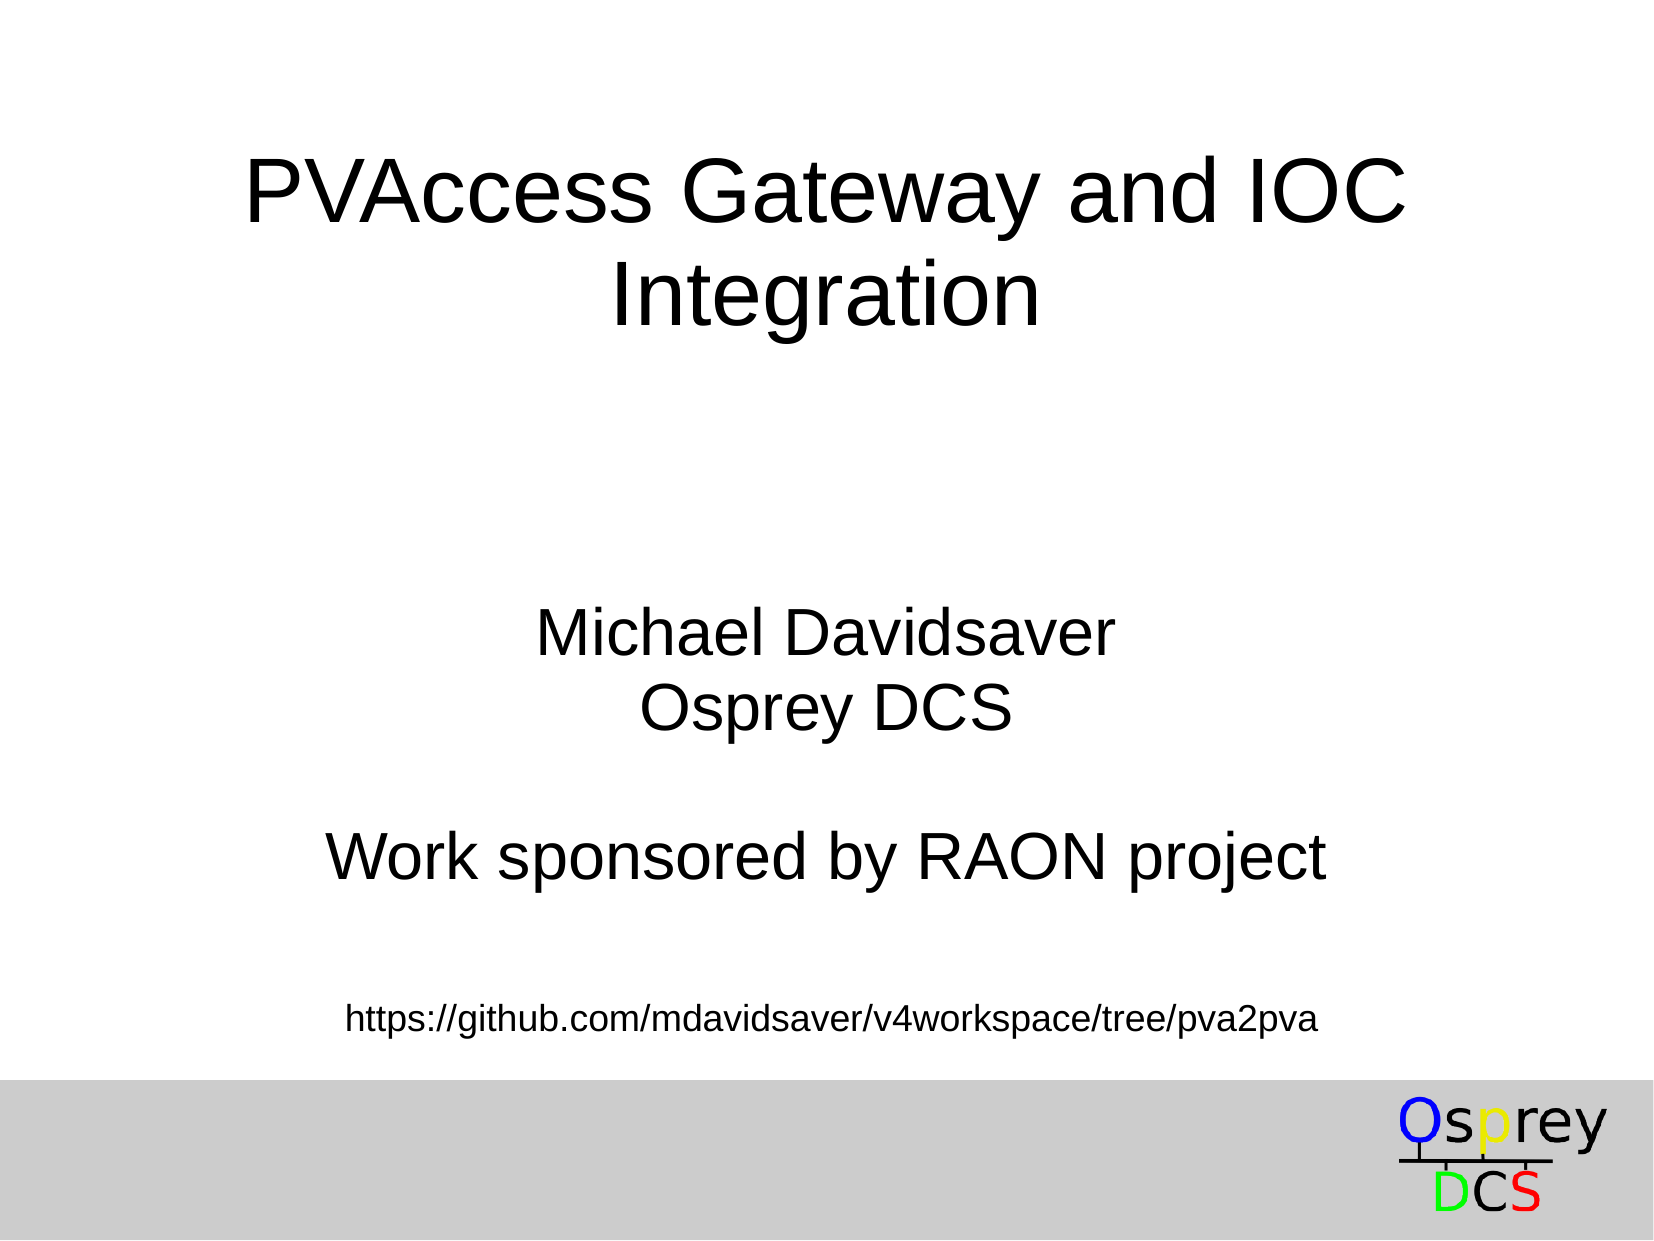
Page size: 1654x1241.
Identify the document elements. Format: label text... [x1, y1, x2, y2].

subtitle Michael Davidsaver Osprey DCS Work sponsored by RAON project [82, 480, 1571, 1010]
text_box [0, 1080, 1654, 1241]
picture [1395, 1094, 1612, 1212]
text_box https://github.com/mdavidsaver/v4workspace/tree/pva2pva [330, 990, 1441, 1055]
title PVAccess Gateway and IOC Integration [82, 49, 1571, 436]
